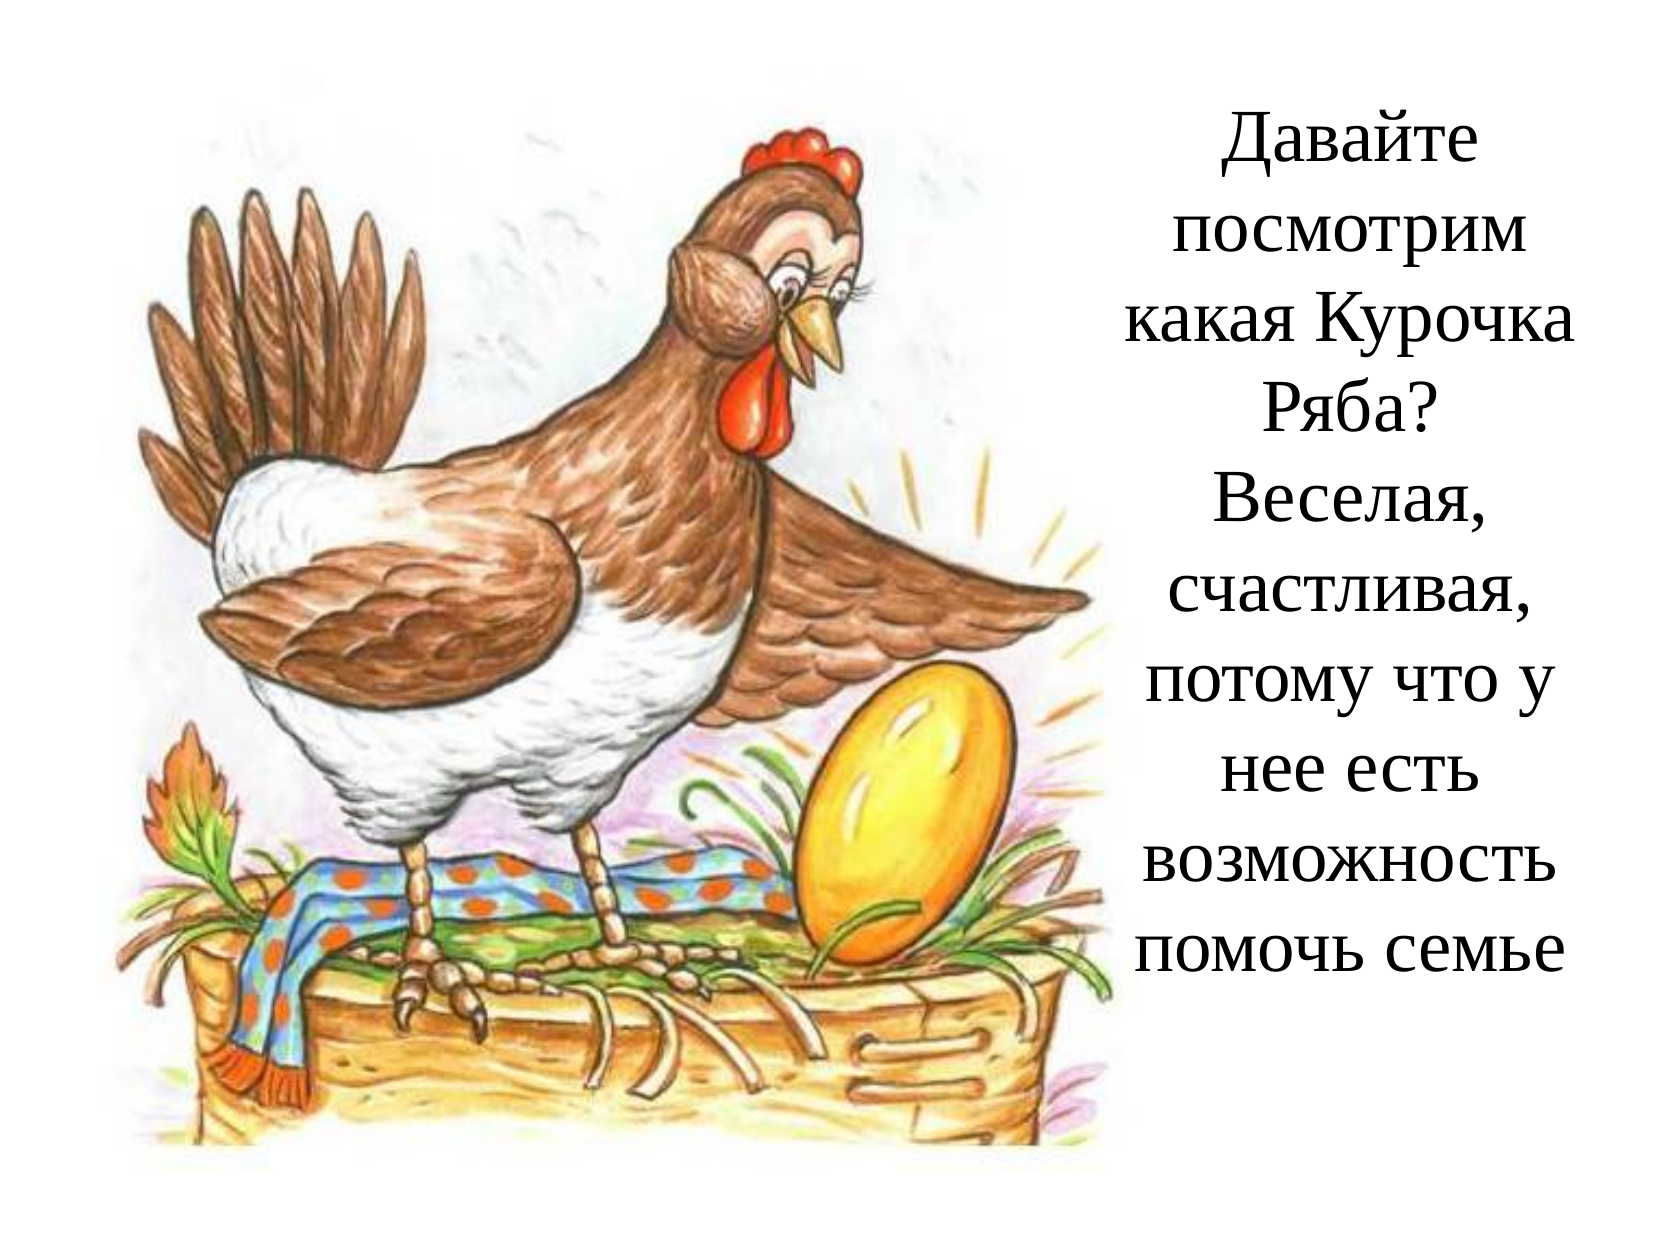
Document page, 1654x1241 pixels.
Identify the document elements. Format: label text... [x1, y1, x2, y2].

picture [97, 65, 1140, 1172]
title Давайте посмотрим какая Курочка Ряба? Веселая, счастливая, потому что у нее есть возможность помочь семье [1073, 32, 1628, 1042]
